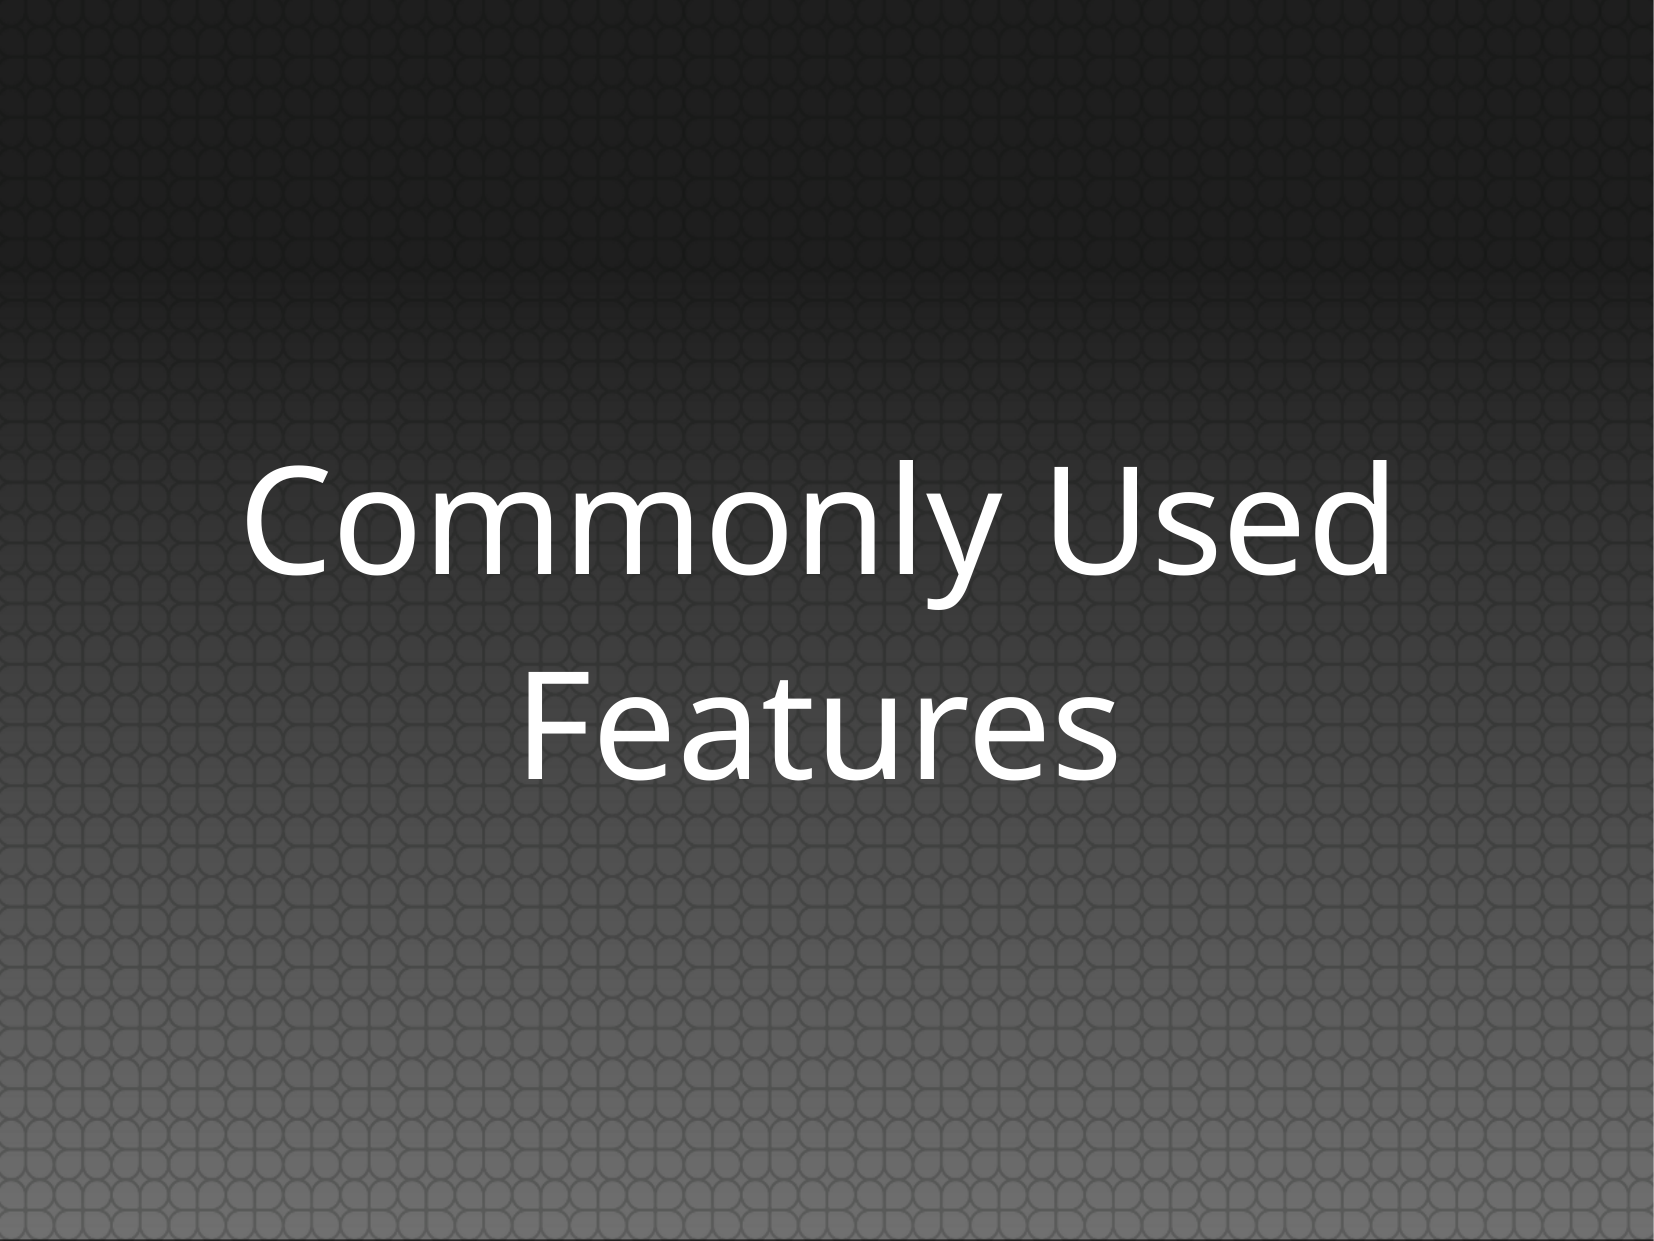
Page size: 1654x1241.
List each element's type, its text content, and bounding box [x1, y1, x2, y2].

title Commonly Used Features [75, 444, 1564, 794]
picture [0, 0, 1654, 1241]
